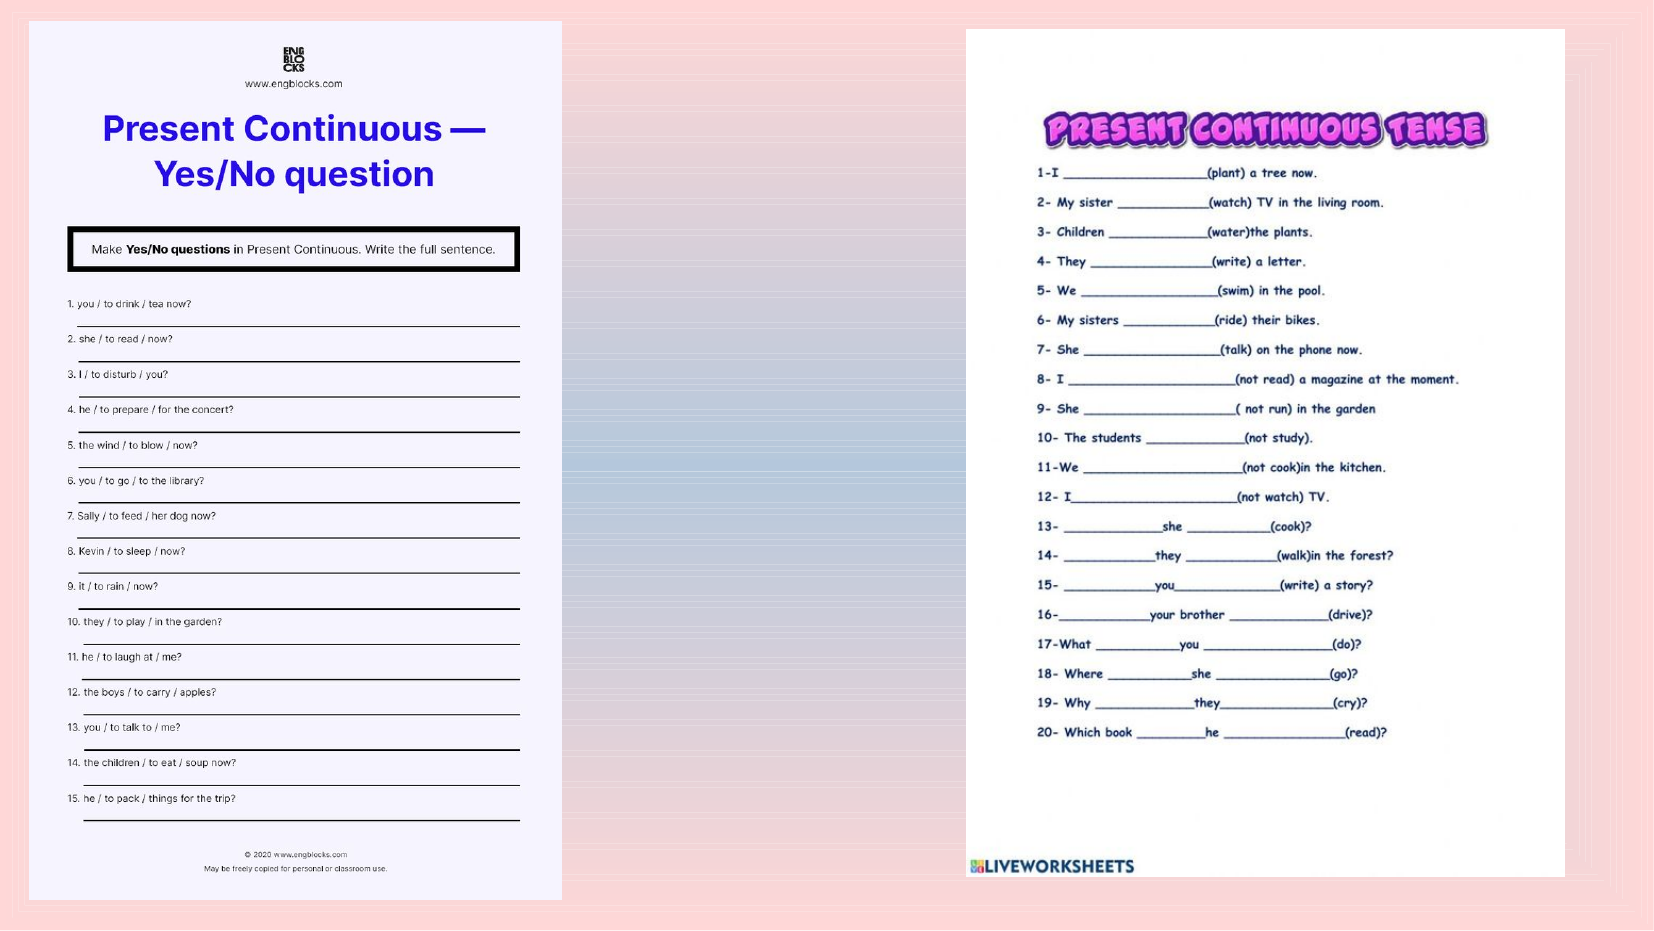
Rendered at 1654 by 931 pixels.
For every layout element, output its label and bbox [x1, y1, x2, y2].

picture [966, 29, 1565, 877]
picture [29, 21, 562, 901]
